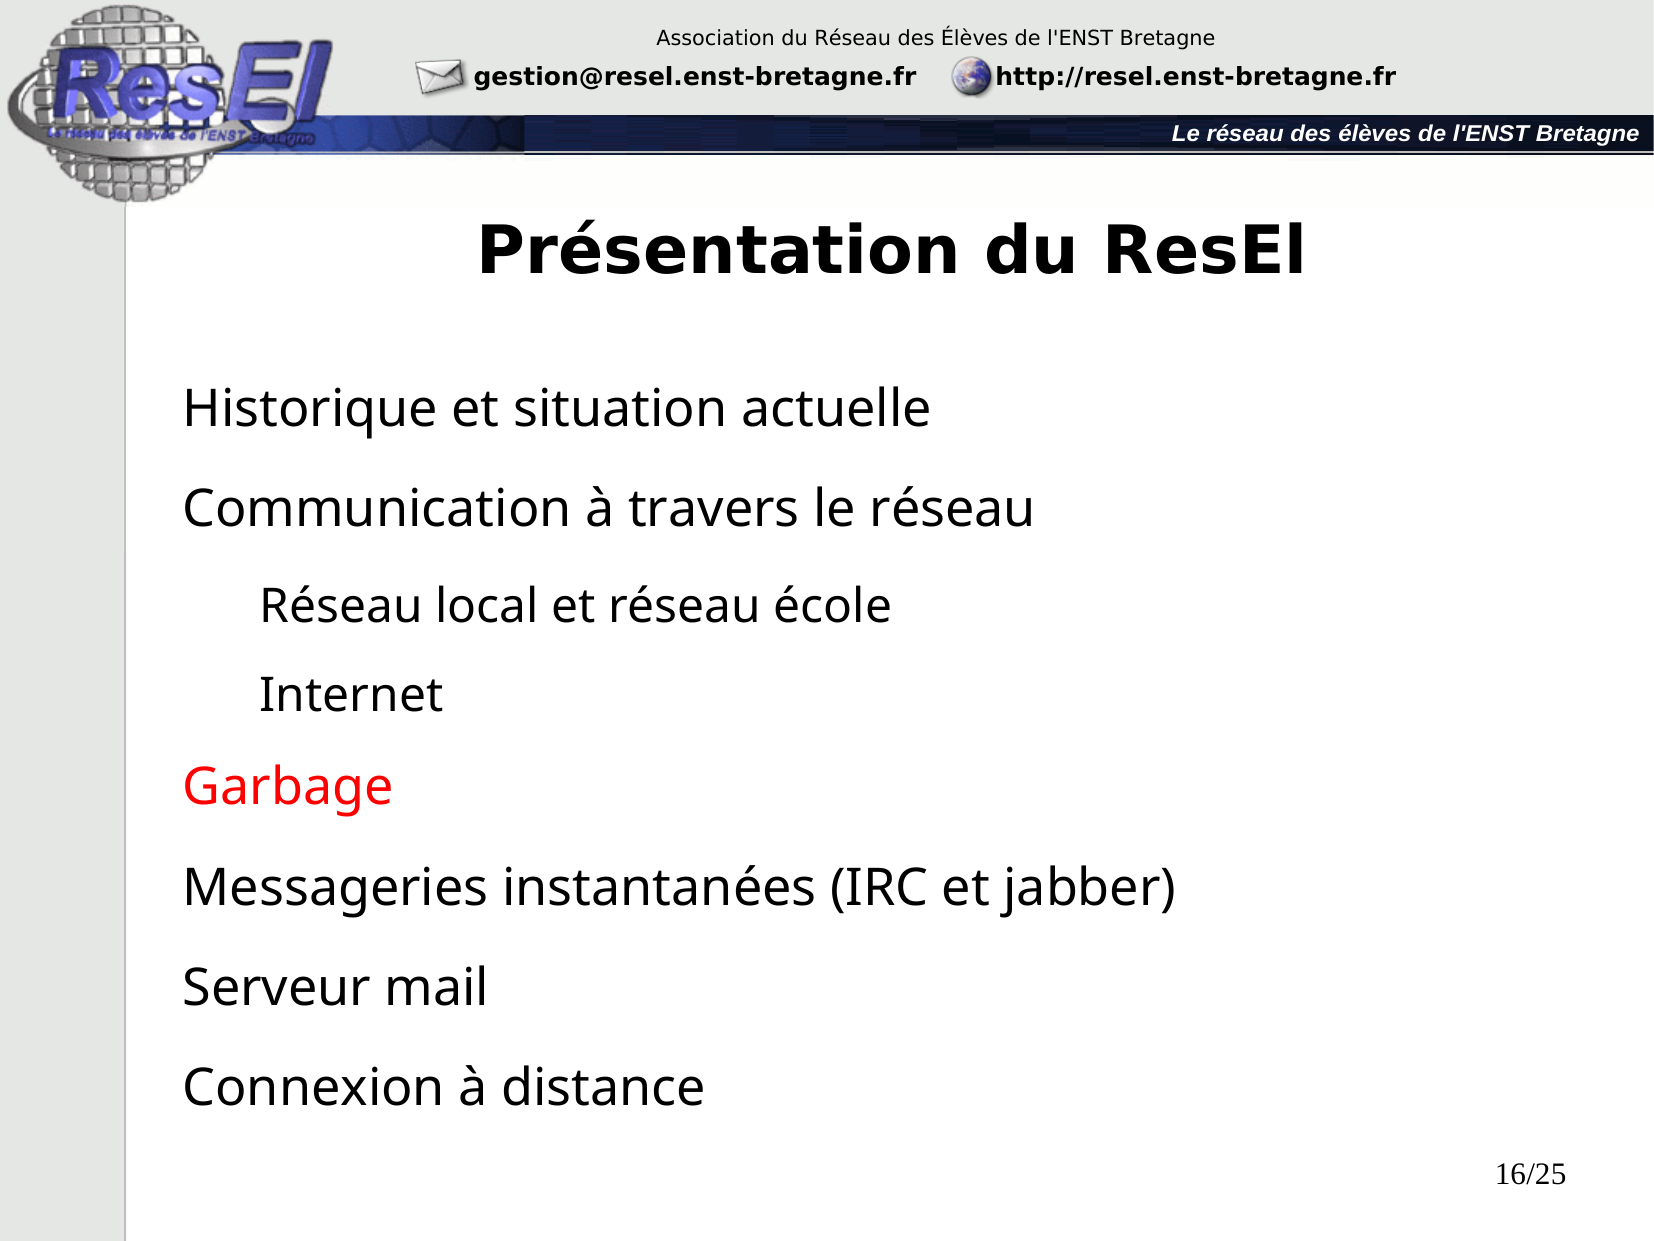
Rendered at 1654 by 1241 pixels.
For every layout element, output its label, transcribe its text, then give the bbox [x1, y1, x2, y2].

list Historique et situation actuelle Communication à travers le réseau Réseau local et réseau école Internet Garbage Messageries instantanées (IRC et jabber) Serveur mail Connexion à distance [165, 371, 1624, 1198]
title Présentation du ResEl [195, 169, 1590, 333]
picture [0, 0, 1654, 1241]
